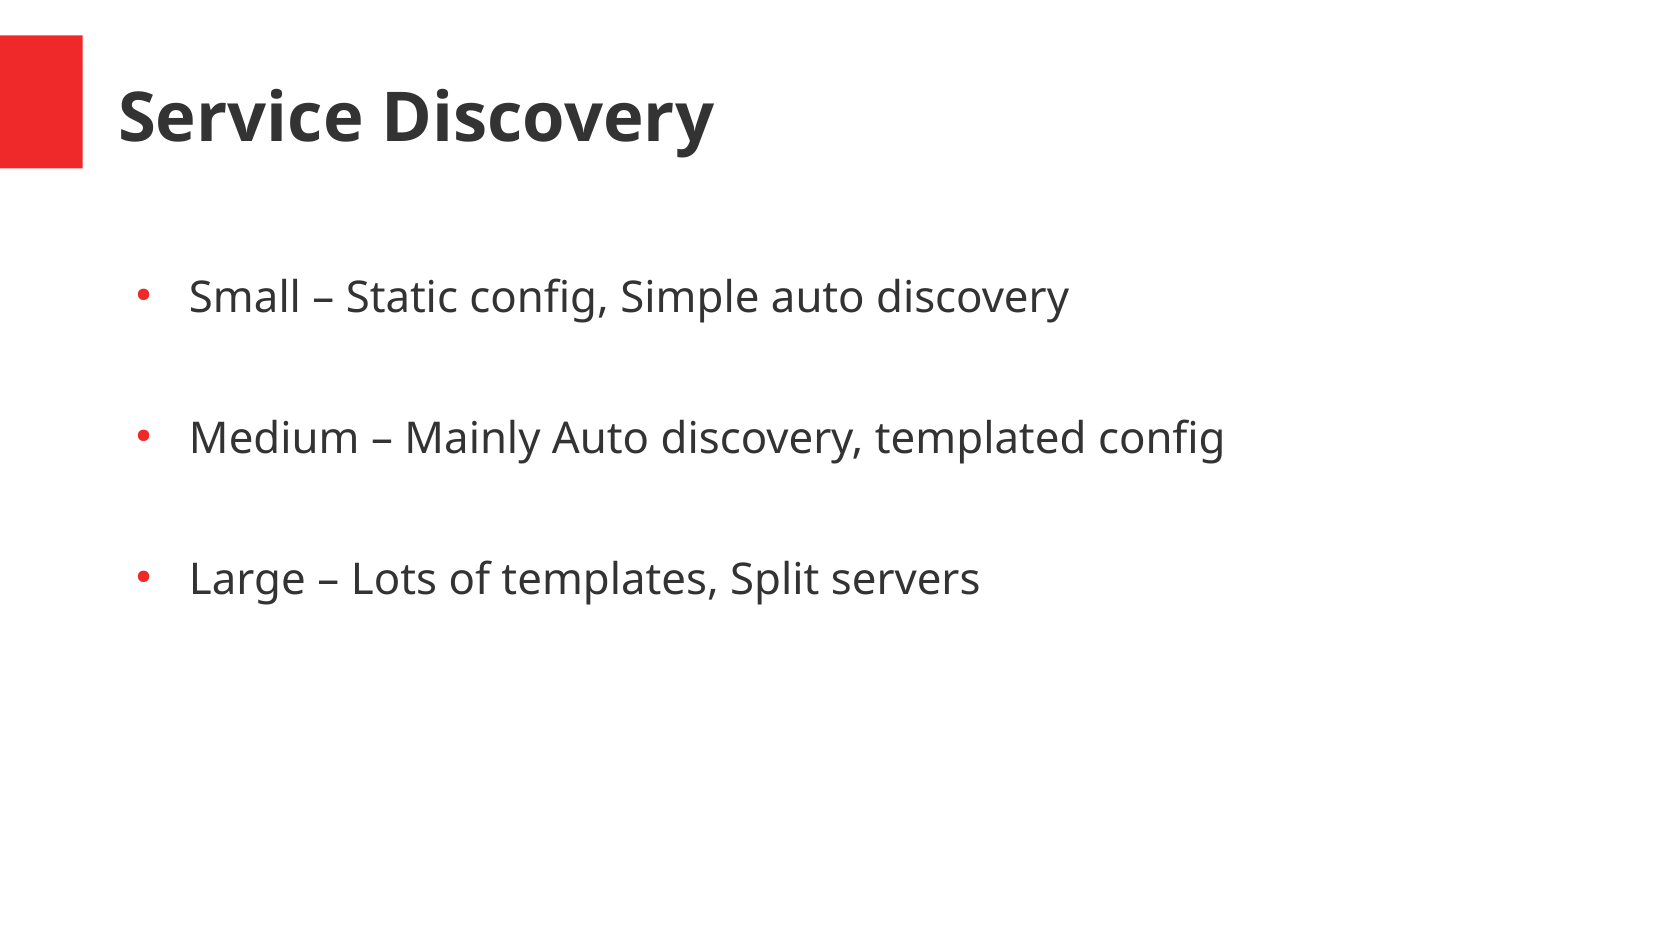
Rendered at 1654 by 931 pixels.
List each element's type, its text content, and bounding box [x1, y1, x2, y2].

list Small – Static config, Simple auto discovery Medium – Mainly Auto discovery, templated config Large – Lots of templates, Split servers [118, 265, 1536, 806]
title Service Discovery [118, 37, 1571, 193]
